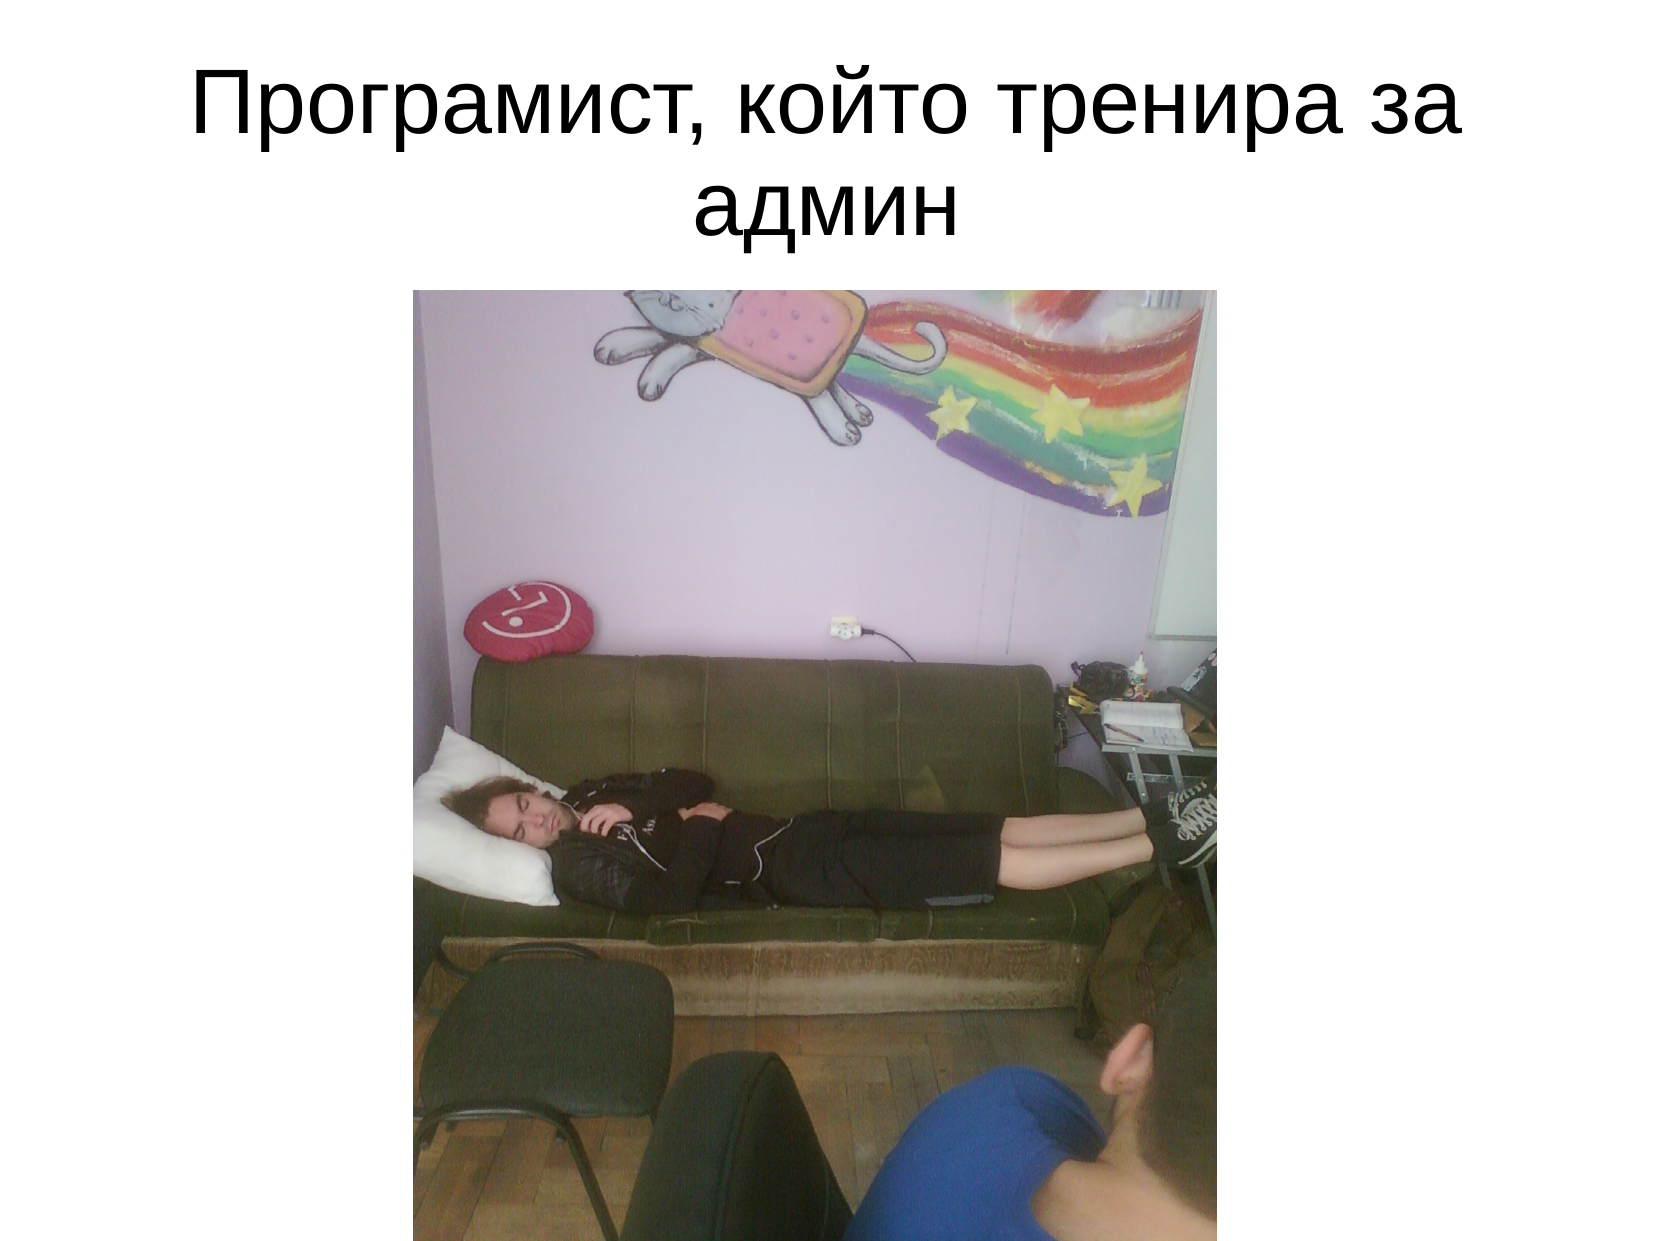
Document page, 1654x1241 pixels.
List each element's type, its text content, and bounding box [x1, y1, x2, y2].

picture [413, 290, 1217, 1241]
title Програмист, който тренира за админ [82, 49, 1571, 257]
